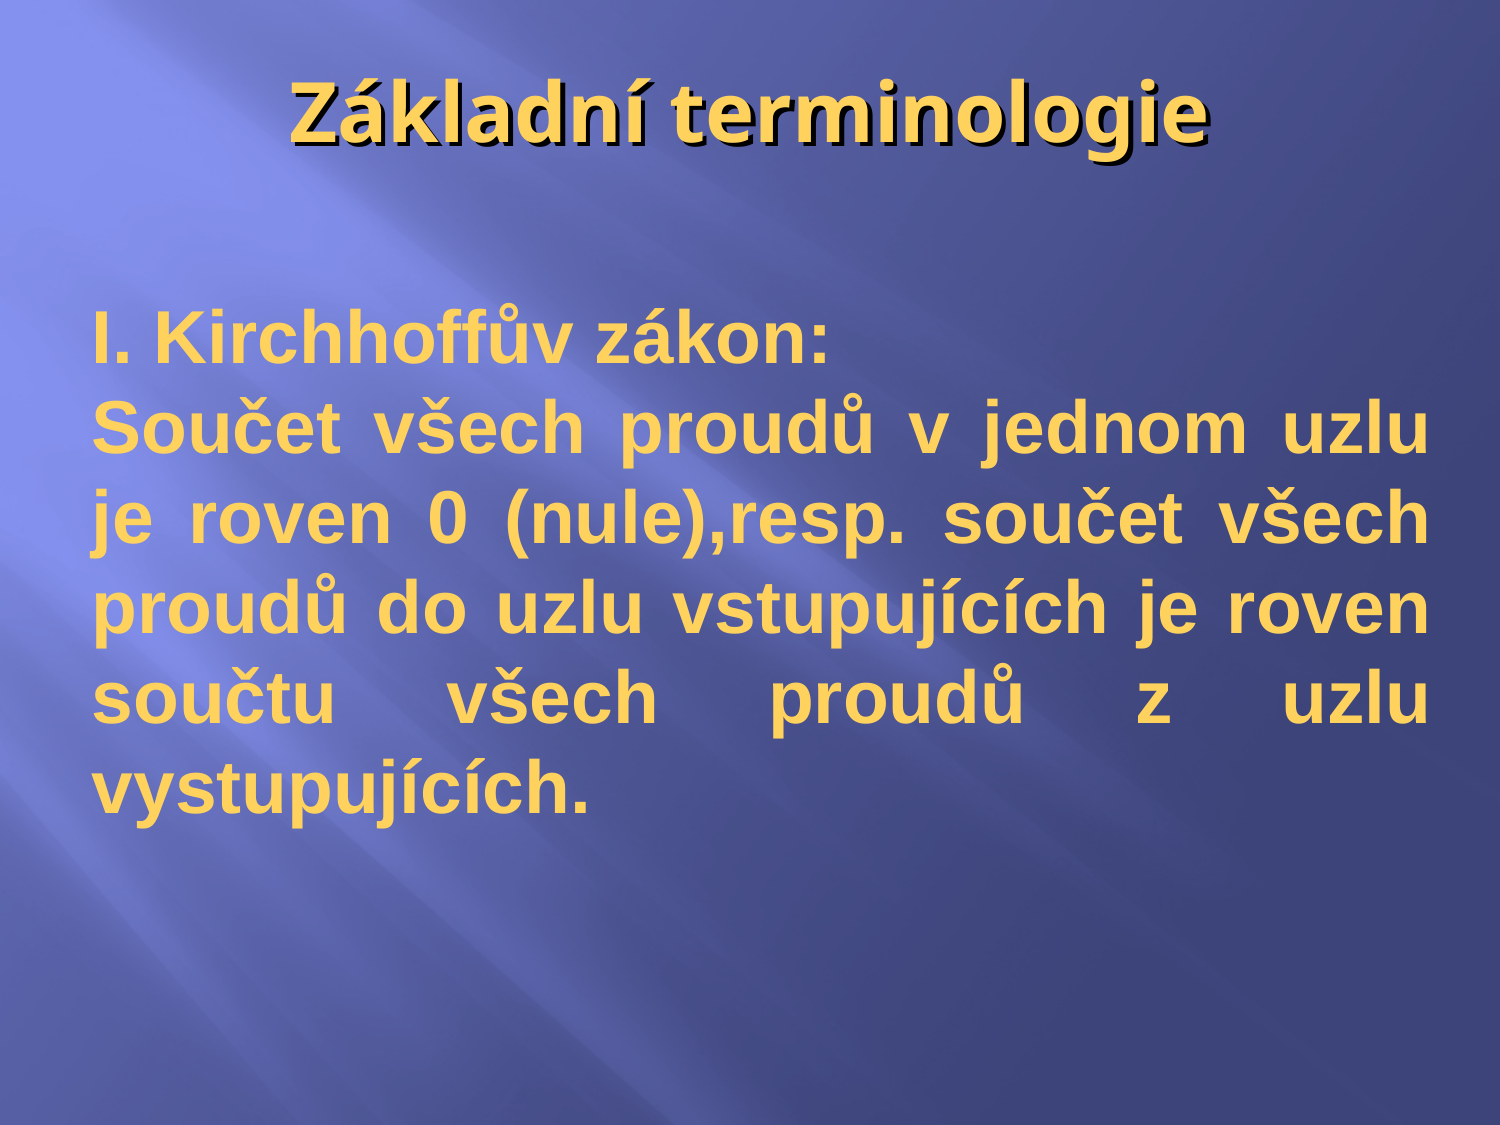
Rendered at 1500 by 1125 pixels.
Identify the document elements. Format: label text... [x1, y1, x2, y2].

text_box I. Kirchhoffův zákon: Součet všech proudů v jednom uzlu je roven 0 (nule),resp. součet všech proudů do uzlu vstupujících je roven součtu všech proudů z uzlu vystupujících. [76, 172, 1448, 1035]
title Základní terminologie [75, 45, 1426, 173]
picture [0, 0, 1500, 1125]
